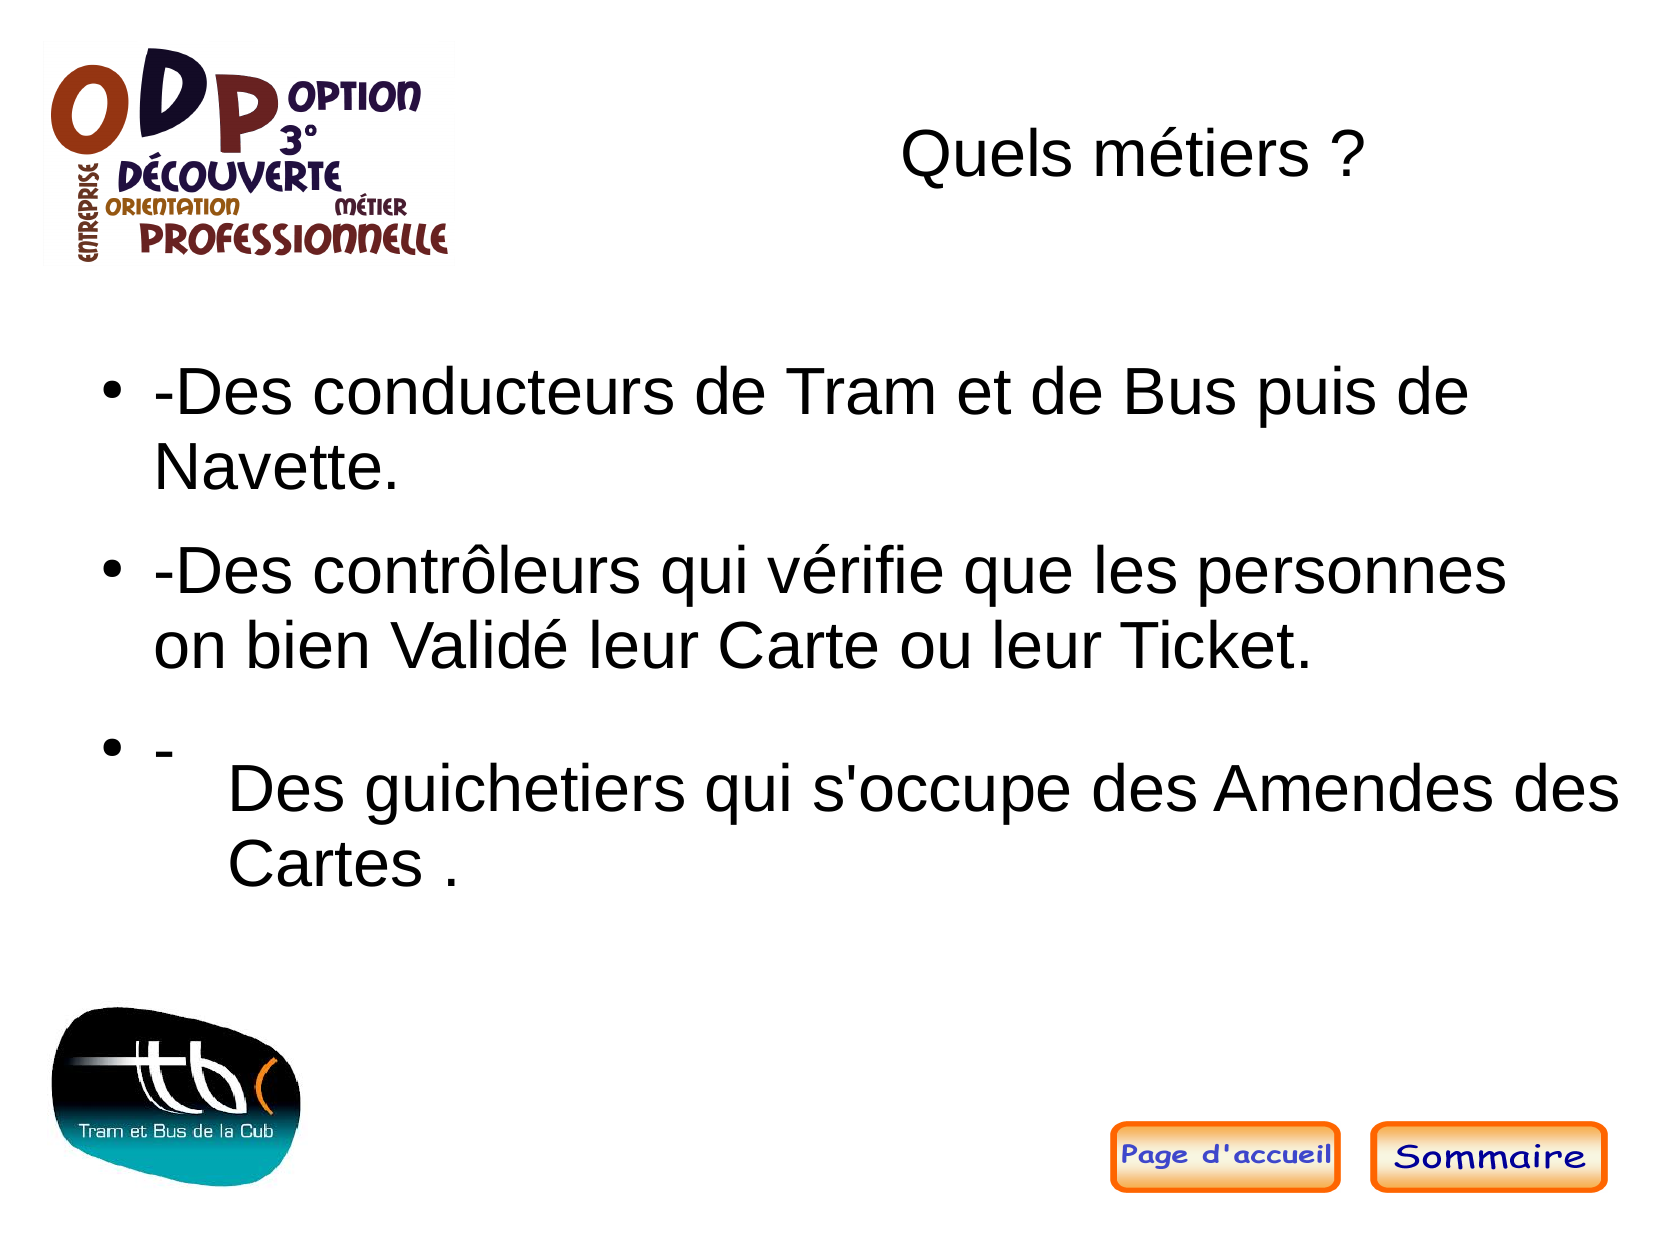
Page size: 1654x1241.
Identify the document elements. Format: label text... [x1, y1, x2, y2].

list -Des conducteurs de Tram et de Bus puis de Navette. -Des contrôleurs qui vérifie que les personnes on bien Validé leur Carte ou leur Ticket. - [82, 354, 1571, 1109]
text_box Des guichetiers qui s'occupe des Amendes des Cartes . [212, 744, 1638, 909]
picture [47, 1000, 308, 1193]
picture [1110, 1121, 1341, 1193]
title Quels métiers ? [637, 49, 1630, 257]
picture [43, 41, 455, 266]
picture [1370, 1121, 1608, 1193]
